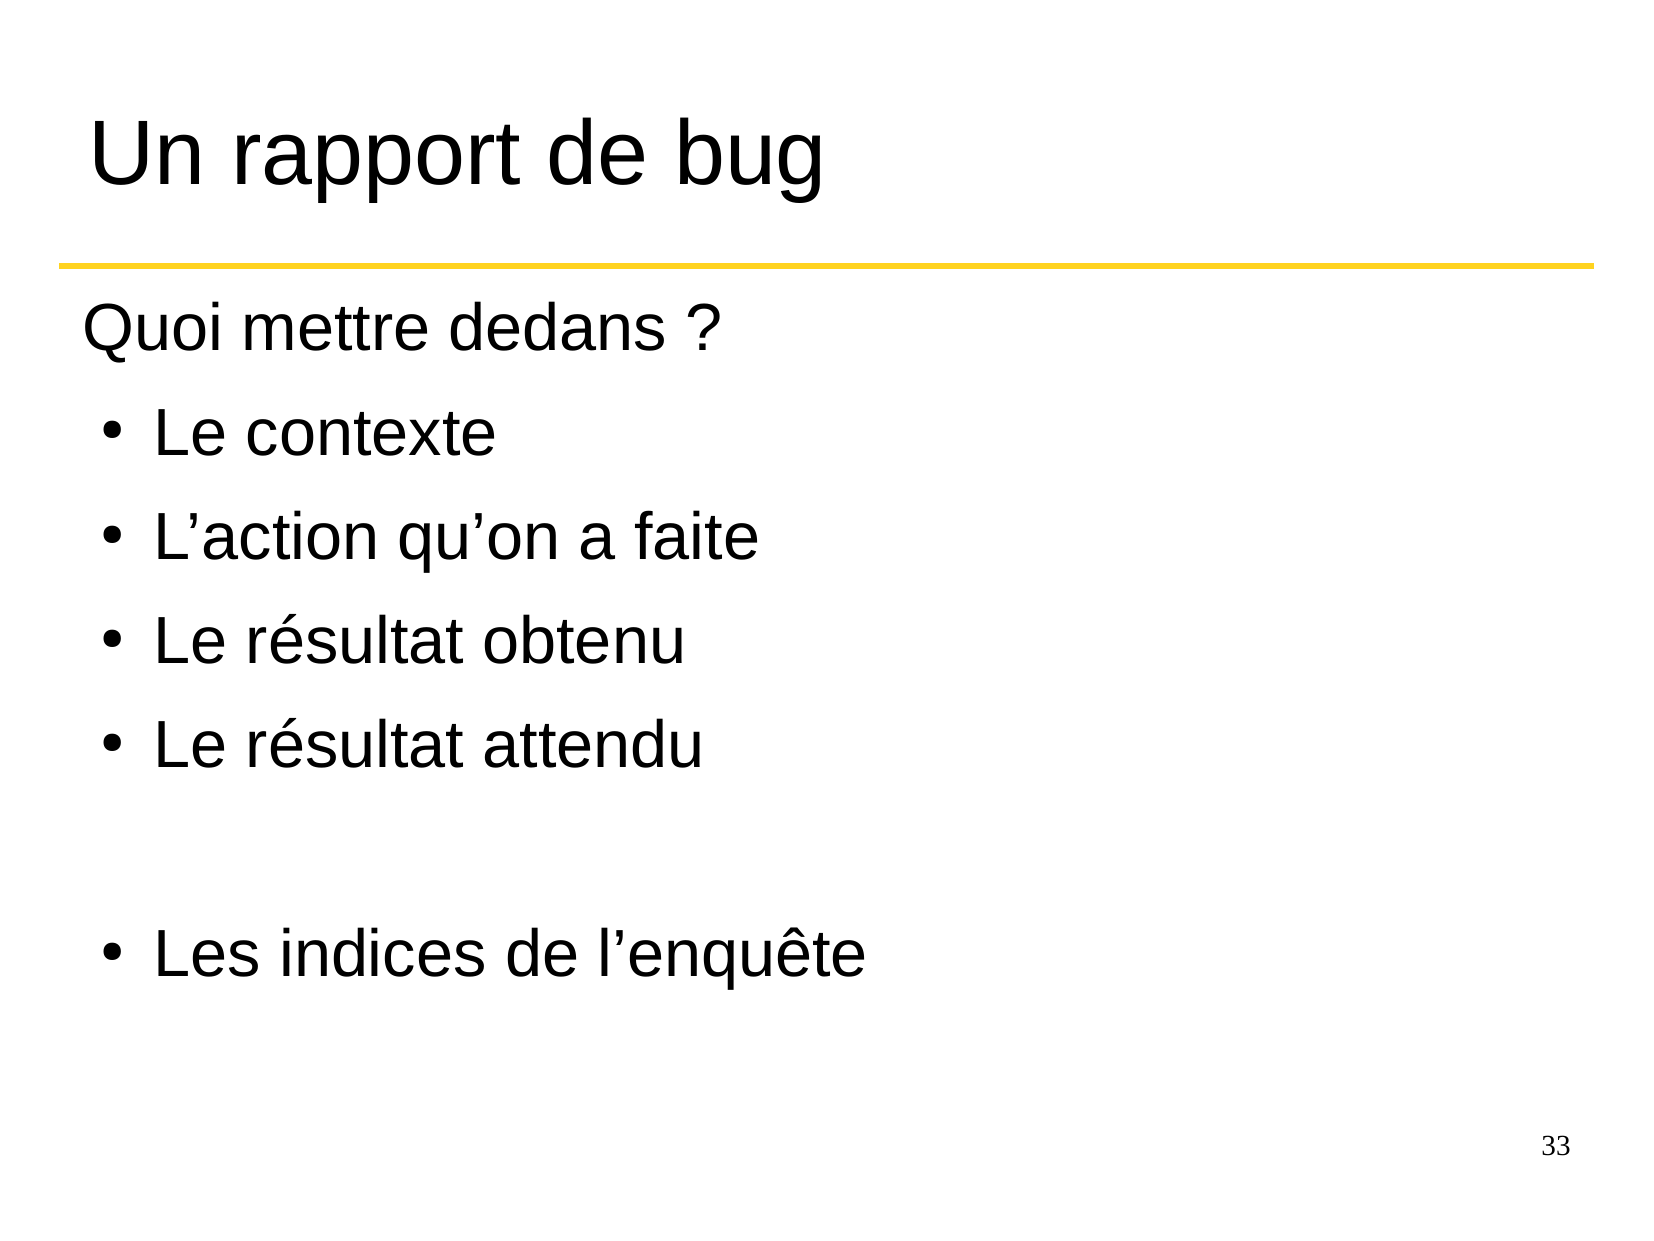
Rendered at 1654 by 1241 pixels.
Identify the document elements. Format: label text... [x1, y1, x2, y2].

list Quoi mettre dedans ? Le contexte L’action qu’on a faite Le résultat obtenu Le résultat attendu Les indices de l’enquête [82, 290, 1571, 1152]
title Un rapport de bug [88, 49, 1571, 257]
